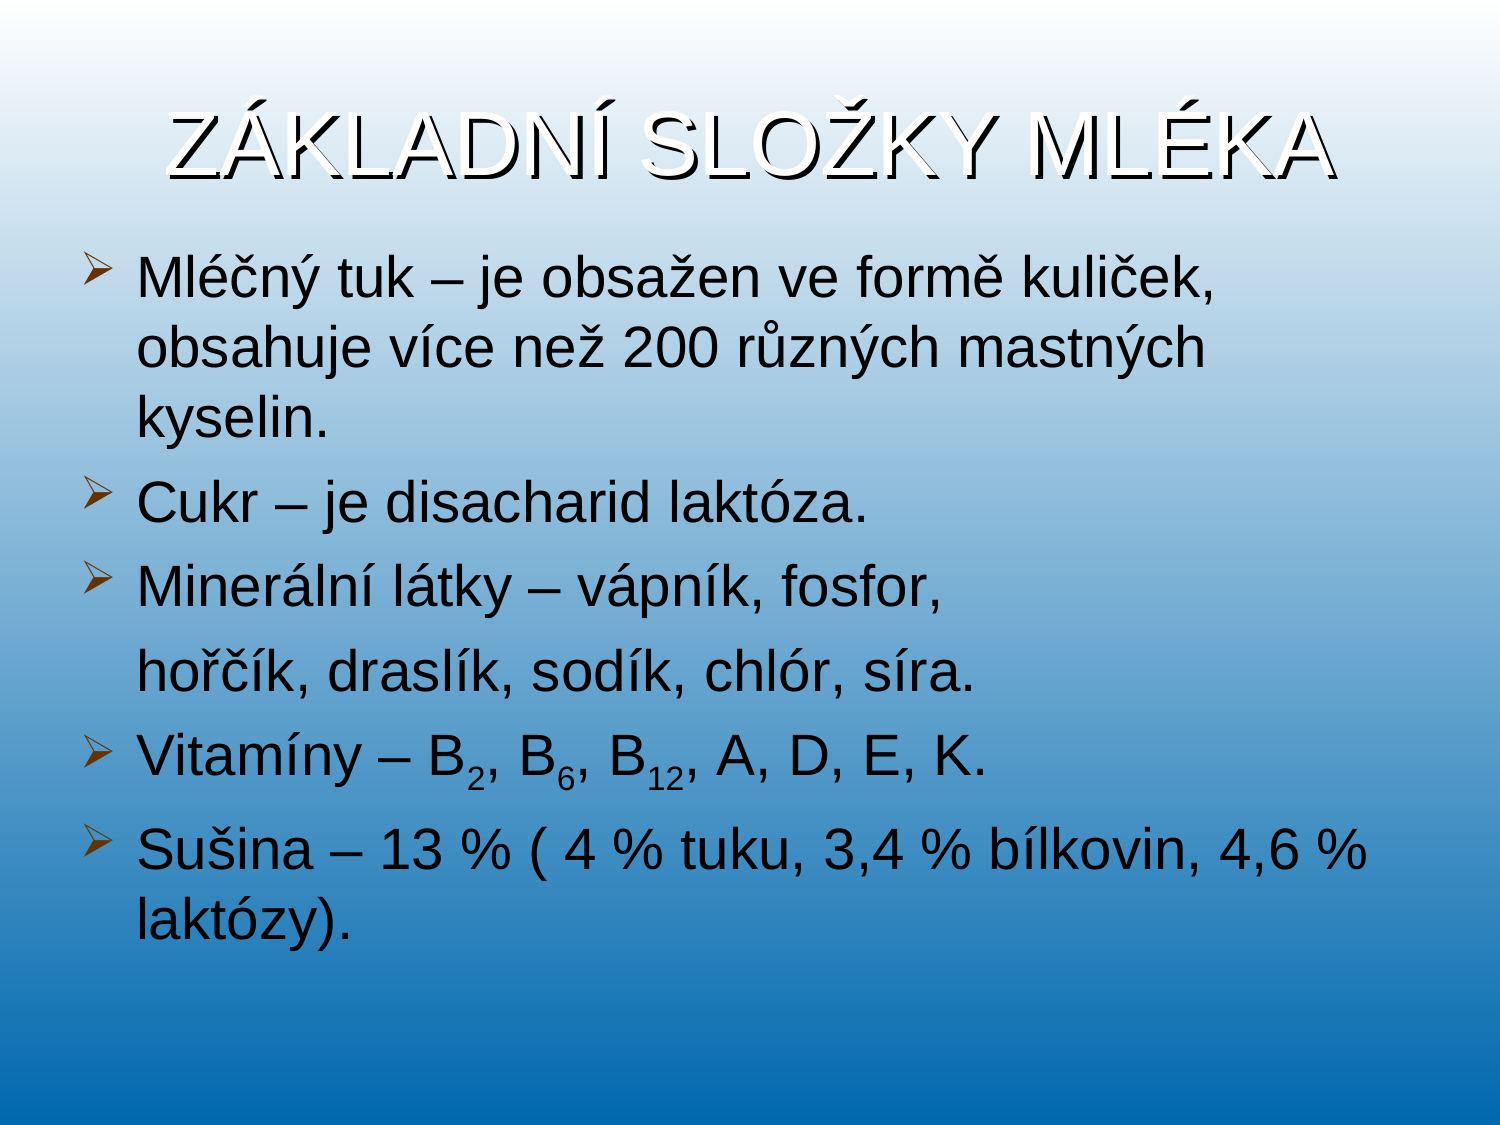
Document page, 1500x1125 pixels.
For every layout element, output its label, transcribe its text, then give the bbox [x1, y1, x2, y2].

list Mléčný tuk – je obsažen ve formě kuliček, obsahuje více než 200 různých mastných kyselin. Cukr – je disacharid laktóza. Minerální látky – vápník, fosfor, hořčík, draslík, sodík, chlór, síra. Vitamíny – B2, B6, B12, A, D, E, K. Sušina – 13 % ( 4 % tuku, 3,4 % bílkovin, 4,6 % laktózy). [64, 231, 1415, 1083]
title ZÁKLADNÍ SLOŽKY MLÉKA [75, 45, 1426, 233]
